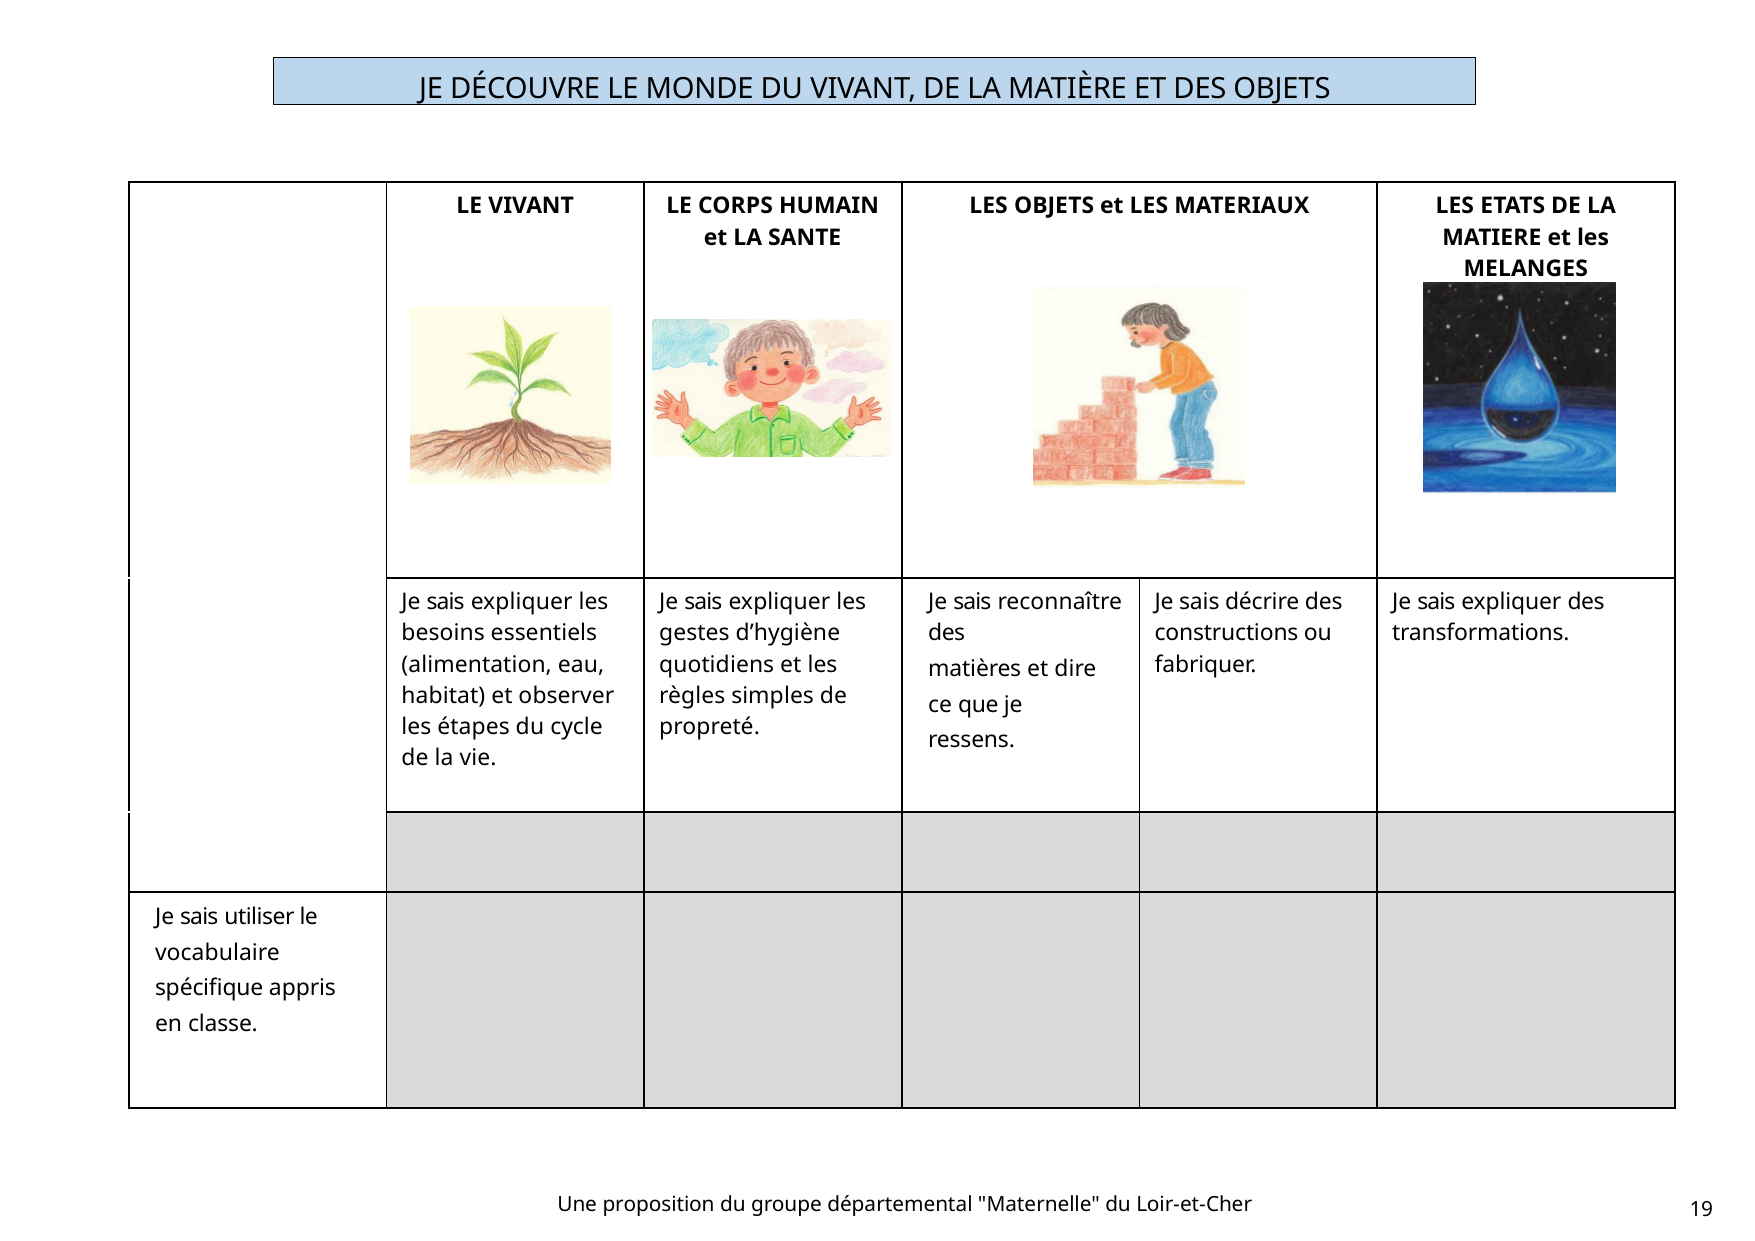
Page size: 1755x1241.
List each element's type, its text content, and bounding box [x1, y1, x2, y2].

table_cell [903, 813, 1139, 891]
table_cell [1378, 893, 1674, 1107]
table_header LE VIVANT [387, 183, 643, 577]
table_cell [1378, 813, 1674, 891]
table_cell Je sais reconnaître des matières et dire ce que je ressens. [903, 579, 1139, 811]
table_cell Je sais décrire des constructions ou fabriquer. [1140, 579, 1376, 811]
table_cell [645, 813, 901, 891]
table_cell [387, 893, 643, 1107]
picture [410, 302, 611, 486]
table_cell [1140, 813, 1376, 891]
table_cell Je sais expliquer les besoins essentiels (alimentation, eau, habitat) et observer les étapes du cycle de la vie. [387, 579, 643, 811]
table_header [130, 183, 386, 577]
text_box 19 [1674, 1188, 1729, 1228]
picture [1033, 286, 1245, 490]
table_cell [387, 813, 643, 891]
picture [1423, 282, 1616, 494]
picture [652, 319, 892, 457]
table_cell [645, 893, 901, 1107]
table_cell [130, 579, 386, 811]
table_cell [903, 893, 1139, 1107]
table_cell [1140, 893, 1376, 1107]
table_cell [130, 813, 386, 891]
table_cell Je sais utiliser le vocabulaire spécifique appris en classe. [130, 893, 386, 1107]
table_header LES OBJETS et LES MATERIAUX [903, 183, 1376, 577]
table_header LES ETATS DE LA MATIERE et les MELANGES [1378, 183, 1674, 577]
text_box Une proposition du groupe départemental "Maternelle" du Loir-et-Cher [542, 1182, 1307, 1223]
text_box JE DÉCOUVRE LE MONDE DU VIVANT, DE LA MATIÈRE ET DES OBJETS [273, 57, 1476, 105]
table_header LE CORPS HUMAIN et LA SANTE [645, 183, 901, 577]
table_cell Je sais expliquer des transformations. [1378, 579, 1674, 811]
table_cell Je sais expliquer les gestes d’hygiène quotidiens et les règles simples de propreté. [645, 579, 901, 811]
